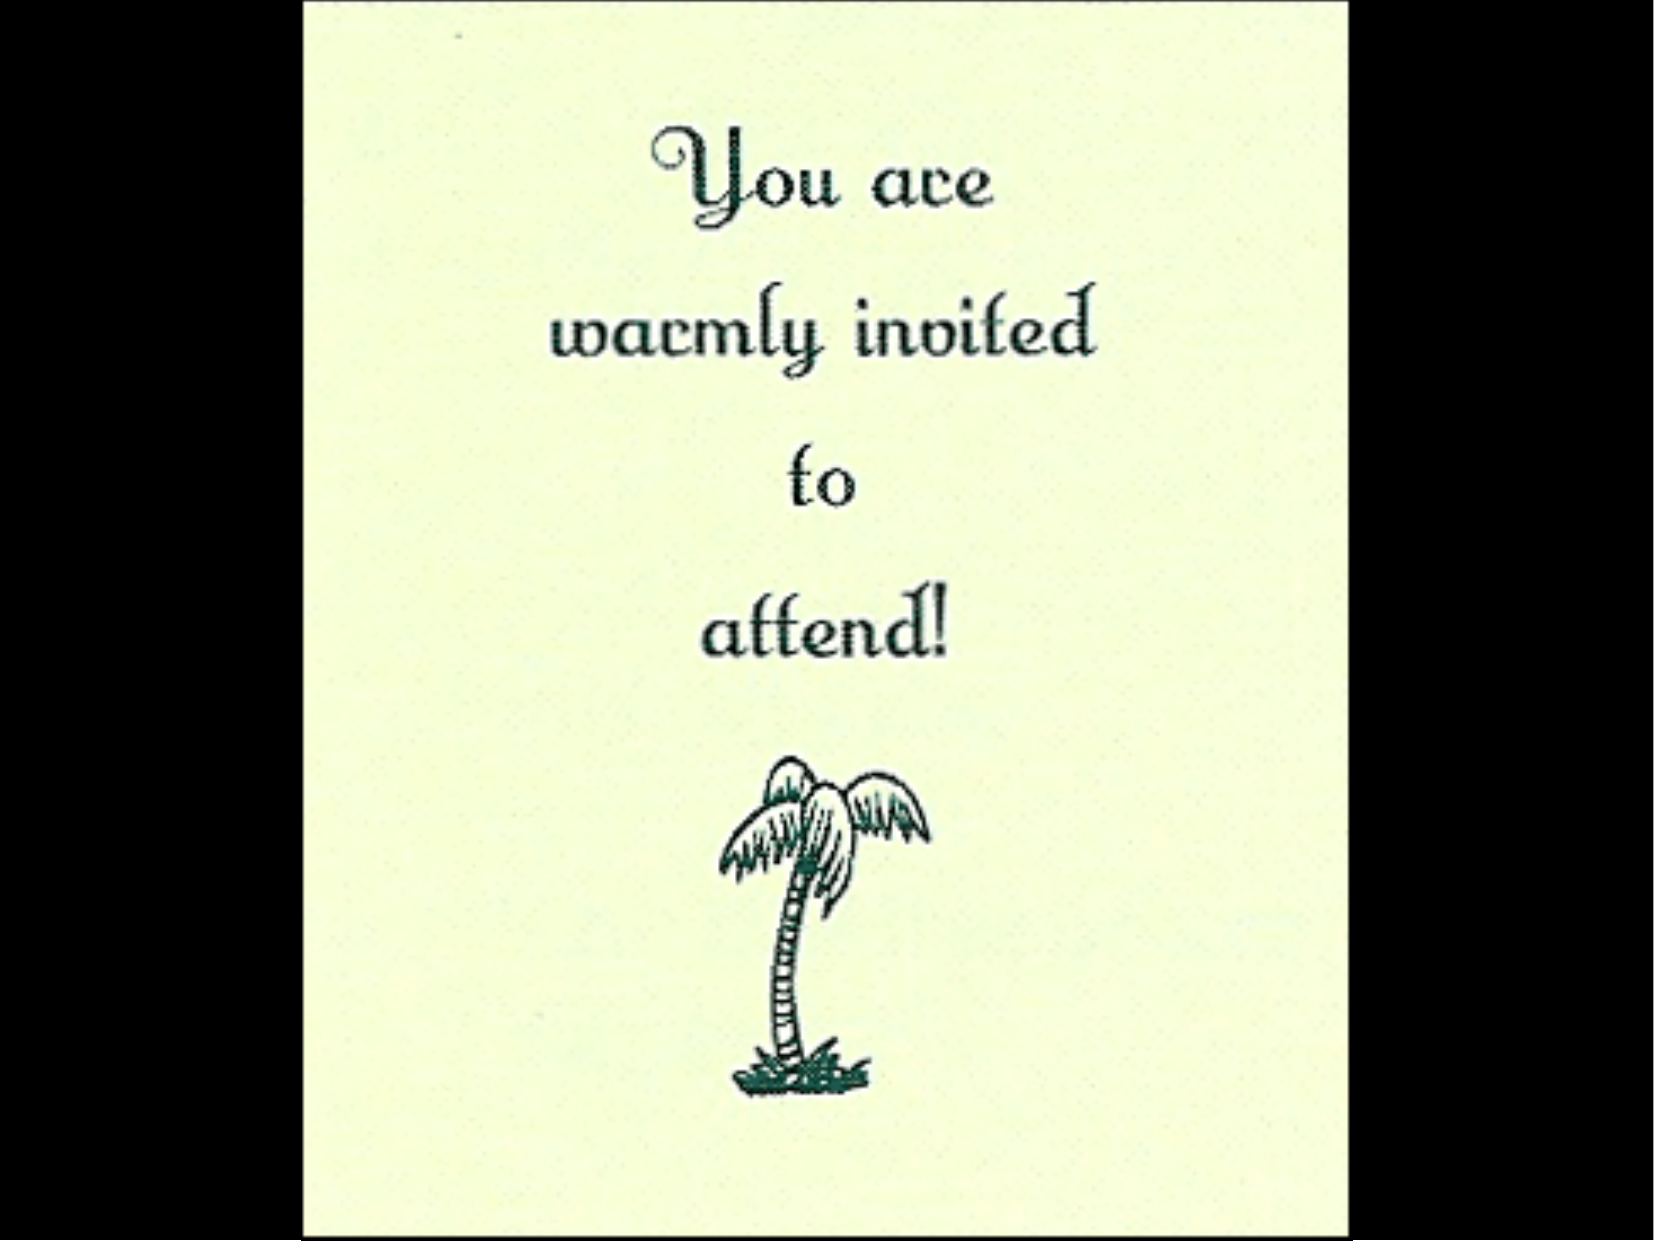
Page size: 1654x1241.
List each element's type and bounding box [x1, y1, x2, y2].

picture [301, 0, 1353, 1241]
